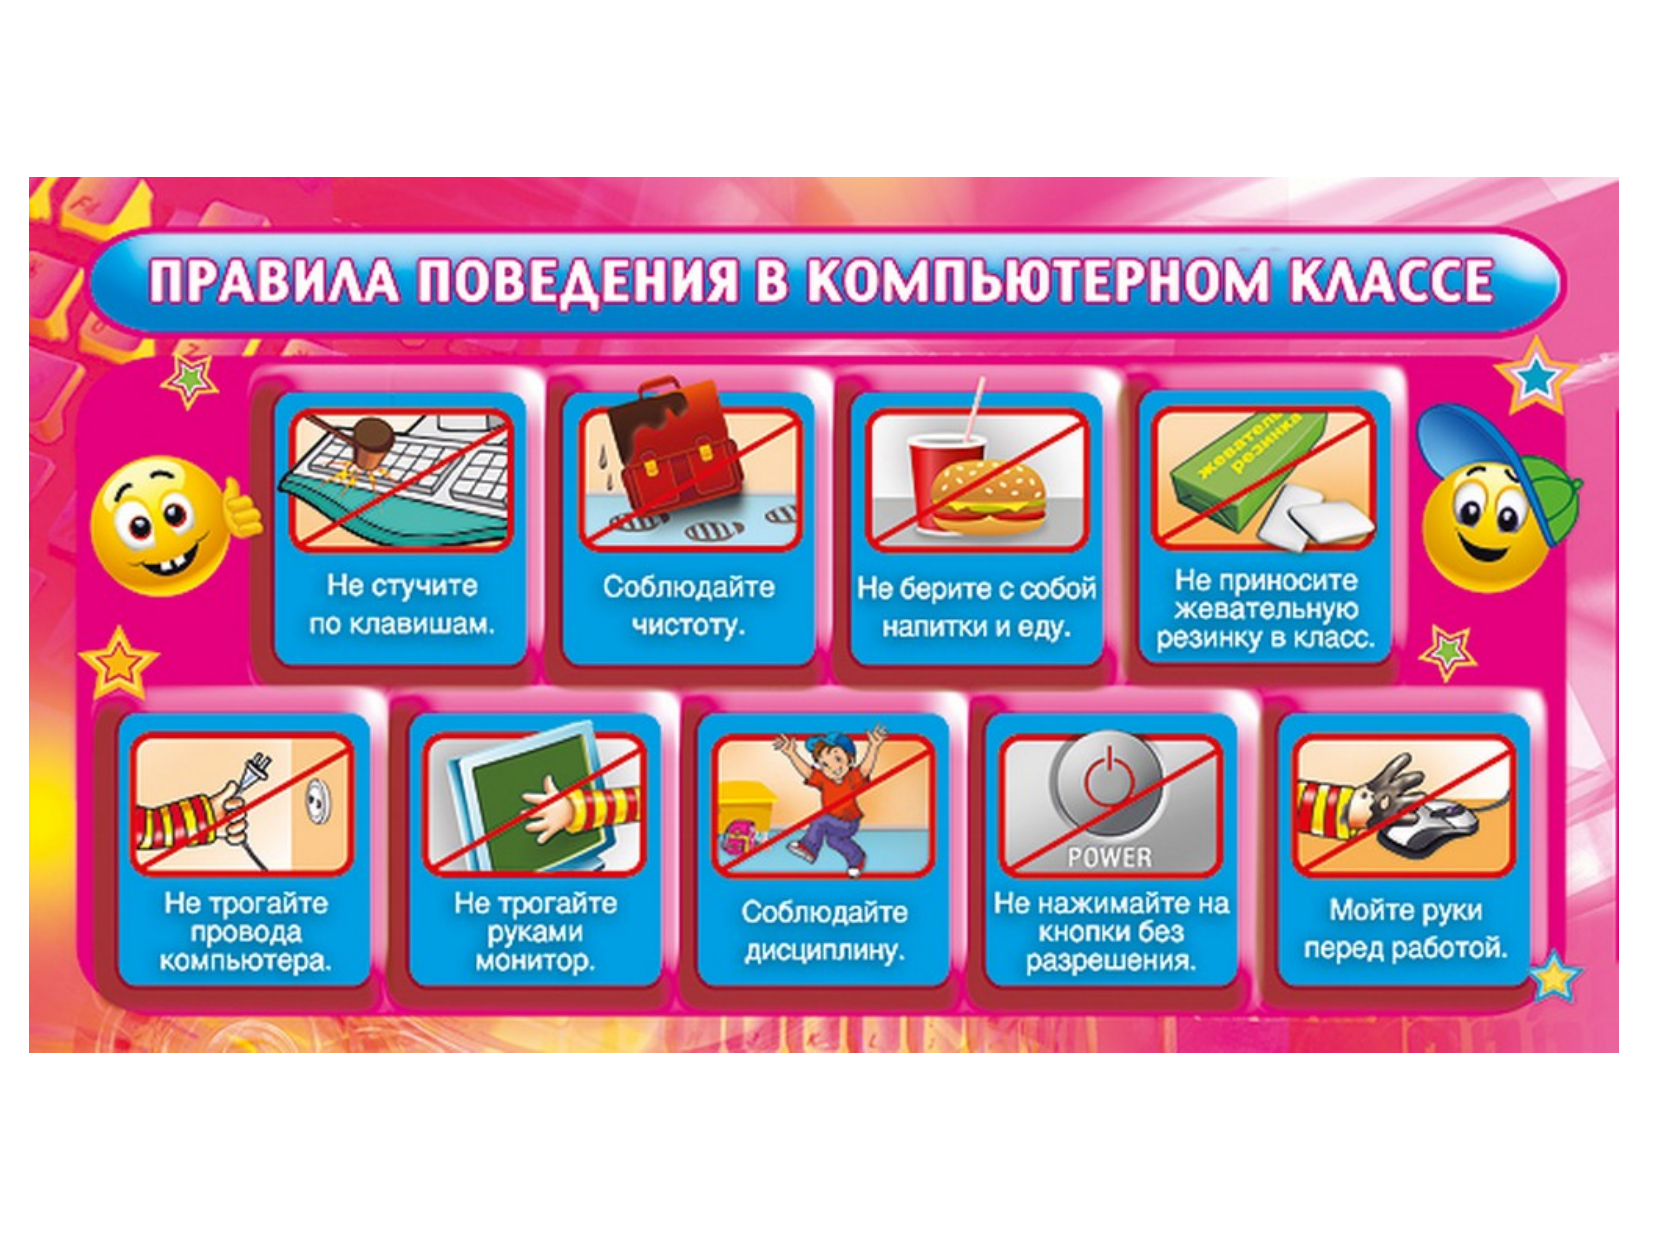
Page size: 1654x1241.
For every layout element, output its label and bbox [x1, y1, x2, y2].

picture [29, 177, 1619, 1053]
